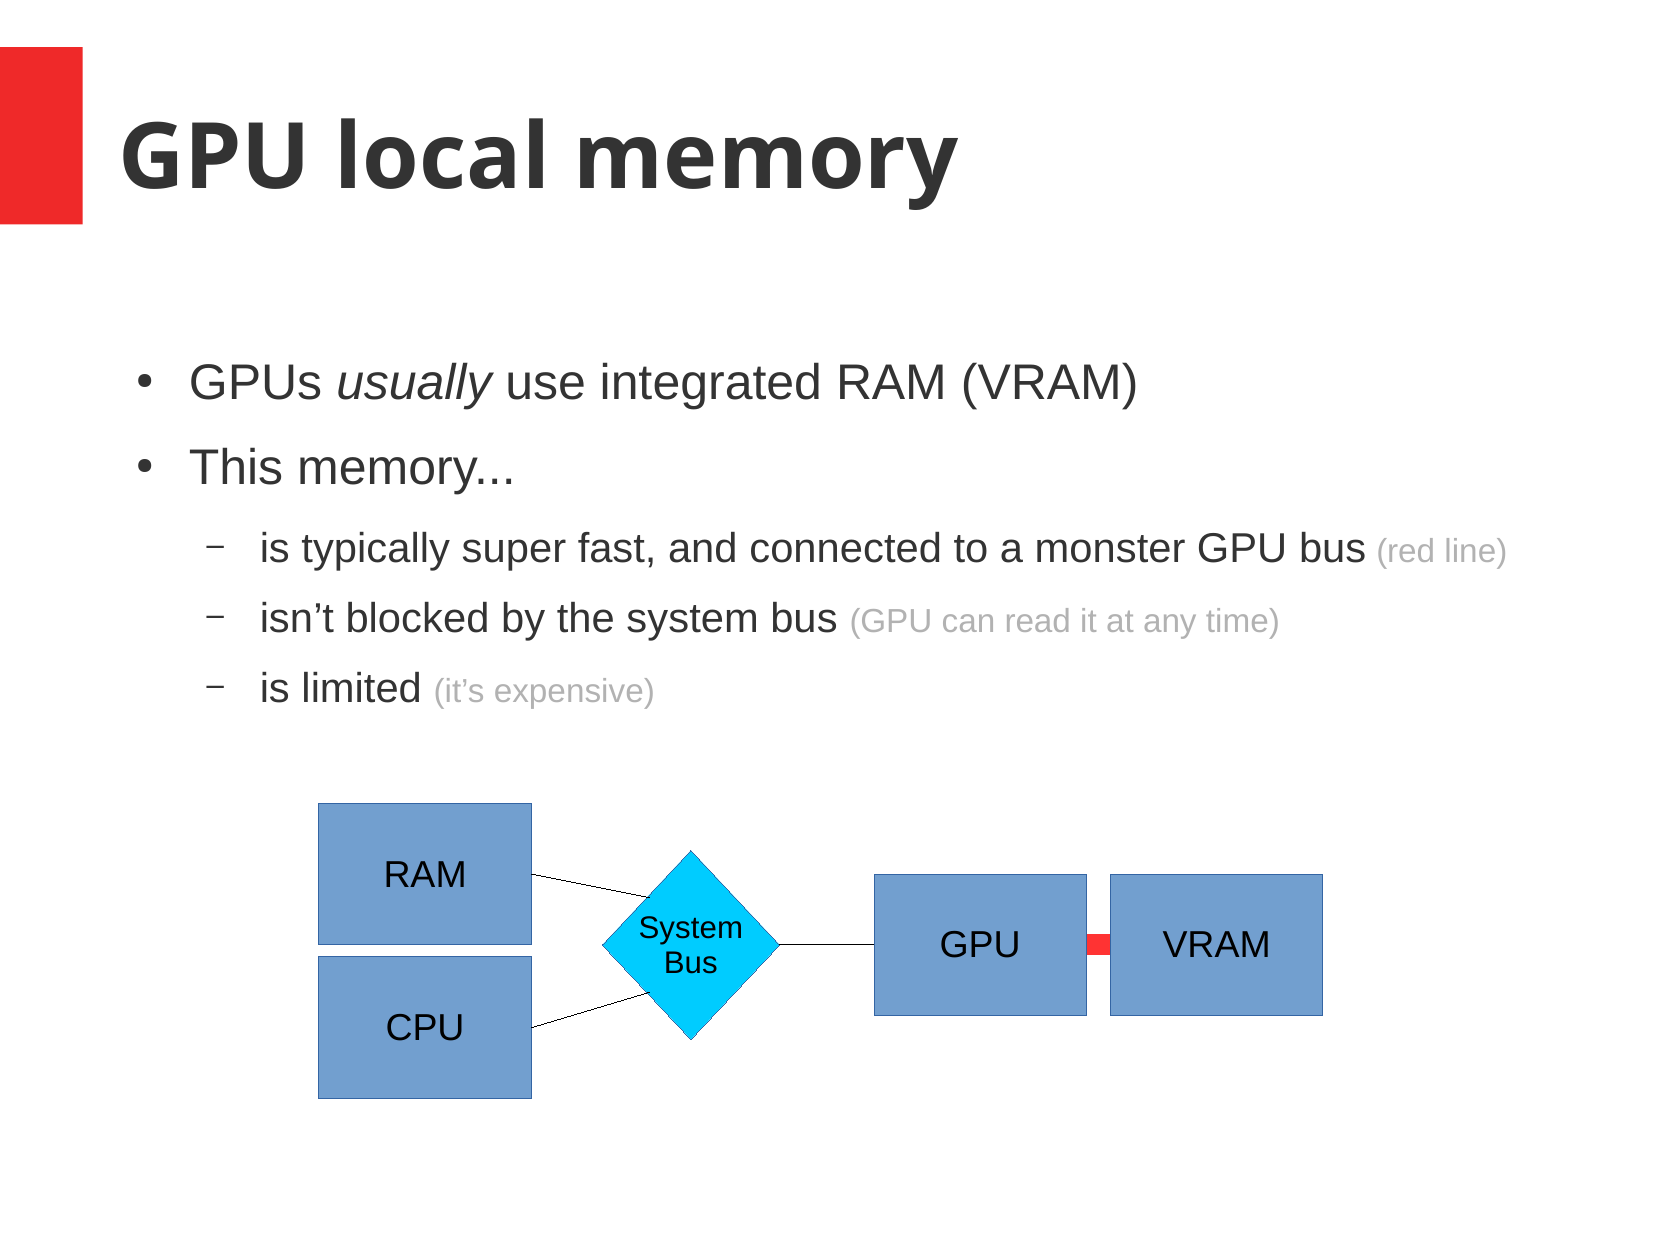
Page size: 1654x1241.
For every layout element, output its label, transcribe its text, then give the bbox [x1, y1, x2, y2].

text_box System Bus [602, 850, 780, 1040]
text_box RAM [318, 803, 532, 945]
title GPU local memory [118, 49, 1571, 257]
text_box GPU [874, 874, 1087, 1016]
list GPUs usually use integrated RAM (VRAM) This memory... is typically super fast, and connected to a monster GPU bus (red line) isn’t blocked by the system bus (GPU can read it at any time) is limited (it’s expensive) [118, 354, 1536, 1074]
text_box VRAM [1110, 874, 1323, 1016]
text_box CPU [318, 956, 532, 1099]
